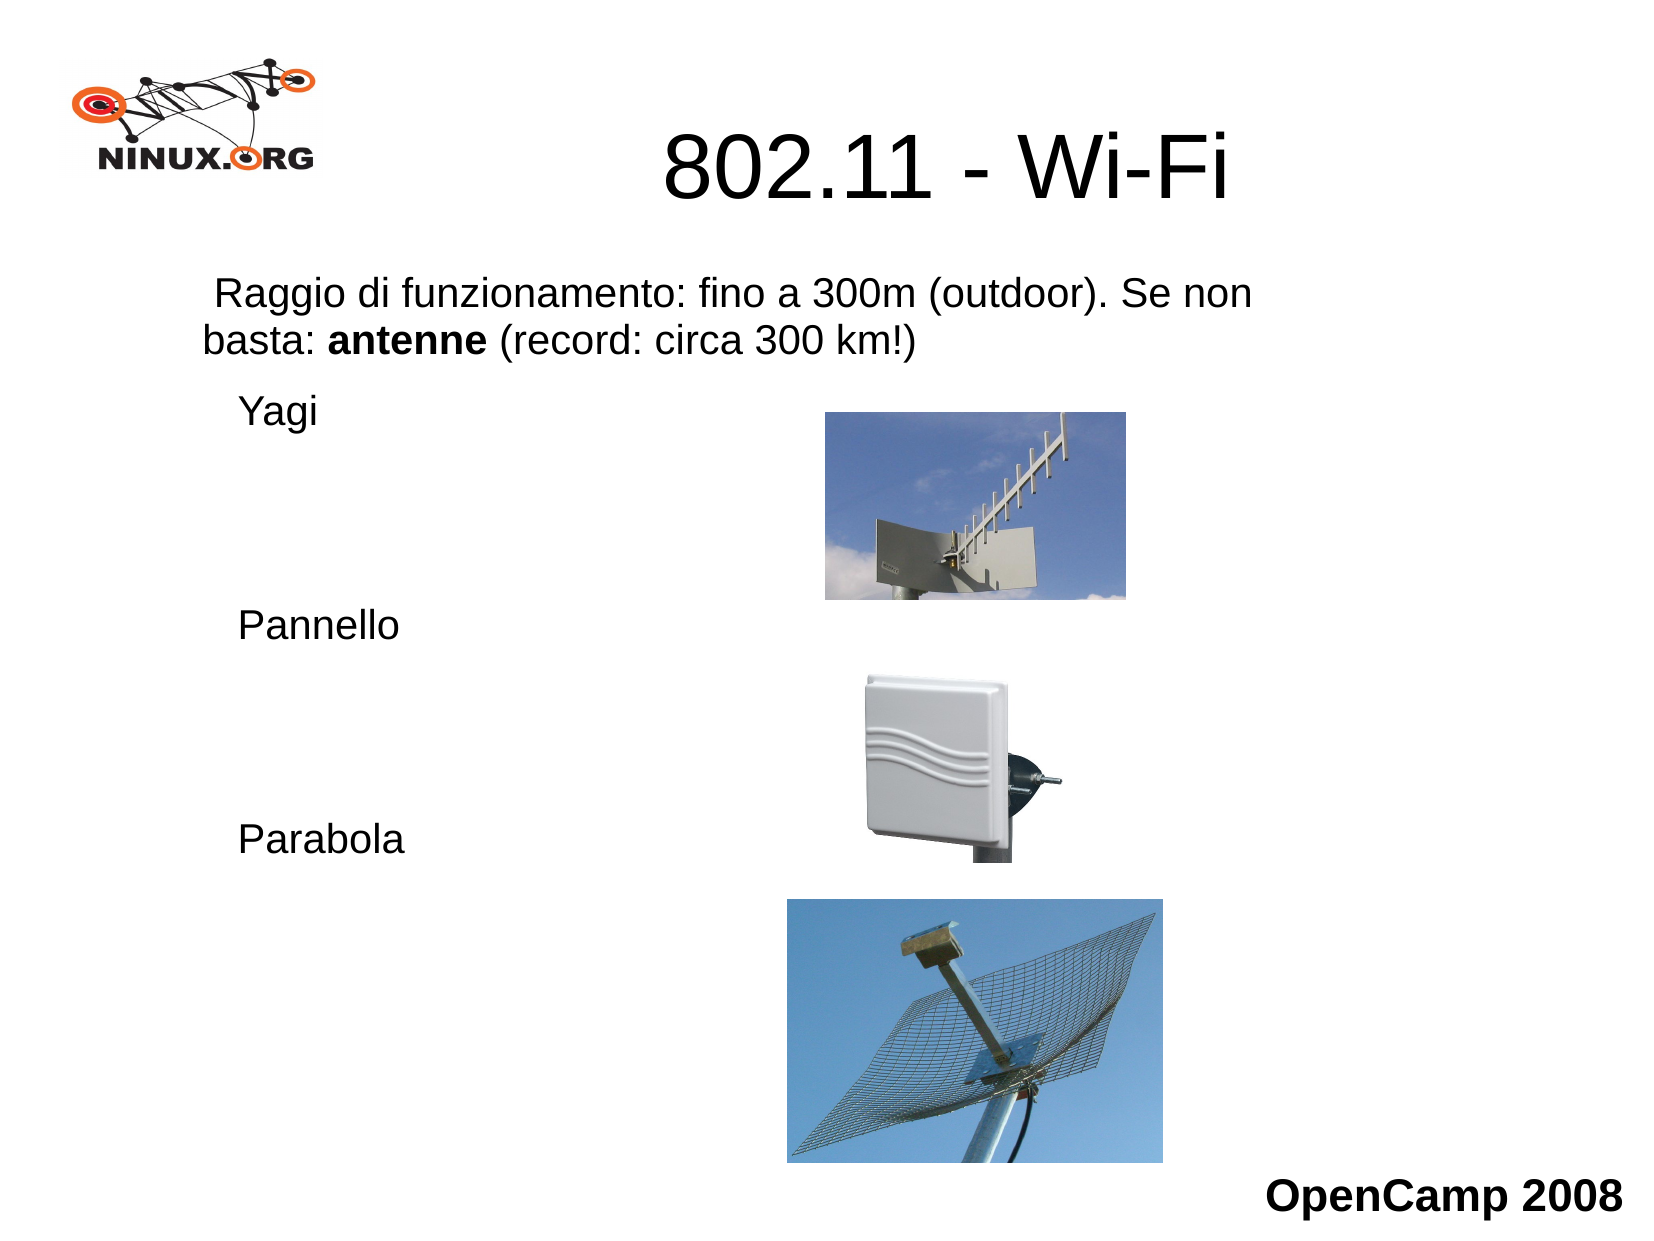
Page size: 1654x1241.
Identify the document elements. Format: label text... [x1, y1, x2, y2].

title 802.11 - Wi-Fi [356, 70, 1538, 263]
text_box Raggio di funzionamento: fino a 300m (outdoor). Se non basta: antenne (record: circa 300 km!) Yagi Pannello Parabola [187, 262, 1313, 1088]
picture [787, 899, 1163, 1163]
picture [59, 58, 323, 178]
picture [862, 671, 1063, 863]
picture [825, 412, 1126, 601]
text_box OpenCamp 2008 [1237, 1162, 1651, 1237]
